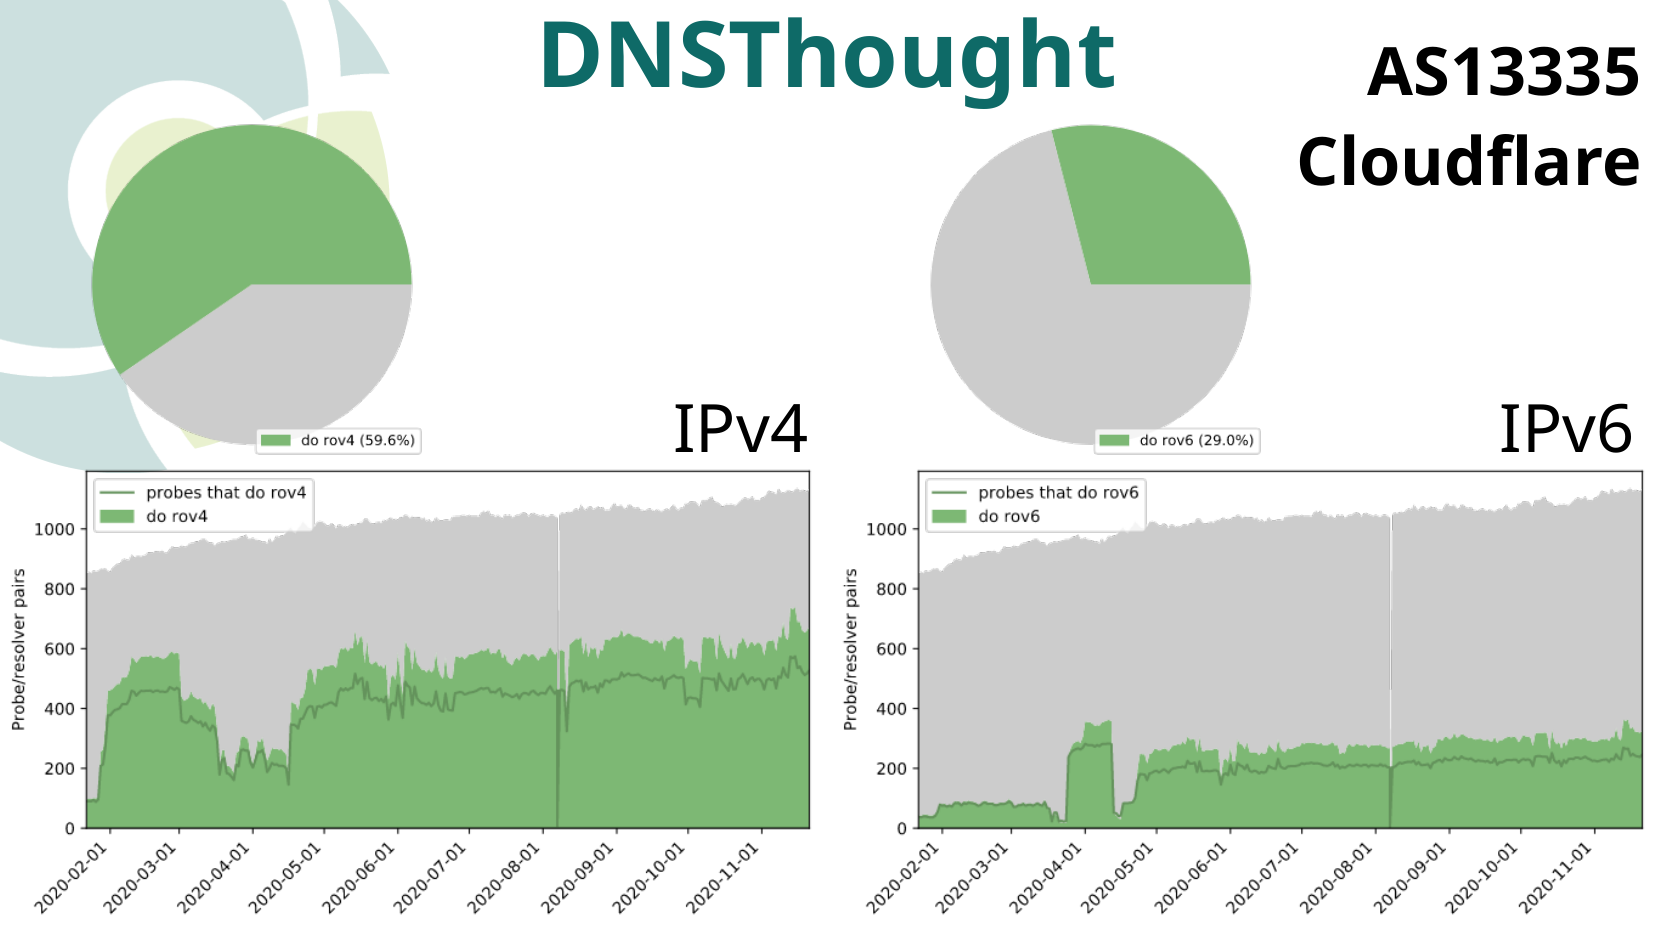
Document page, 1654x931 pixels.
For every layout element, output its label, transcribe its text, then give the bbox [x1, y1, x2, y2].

text_box IPv4 [602, 380, 809, 454]
picture [832, 94, 1654, 929]
picture [0, 94, 827, 929]
text_box AS13335 Cloudflare [1240, 23, 1642, 256]
text_box IPv6 [1429, 380, 1636, 454]
title DNSThought [82, 8, 1571, 221]
